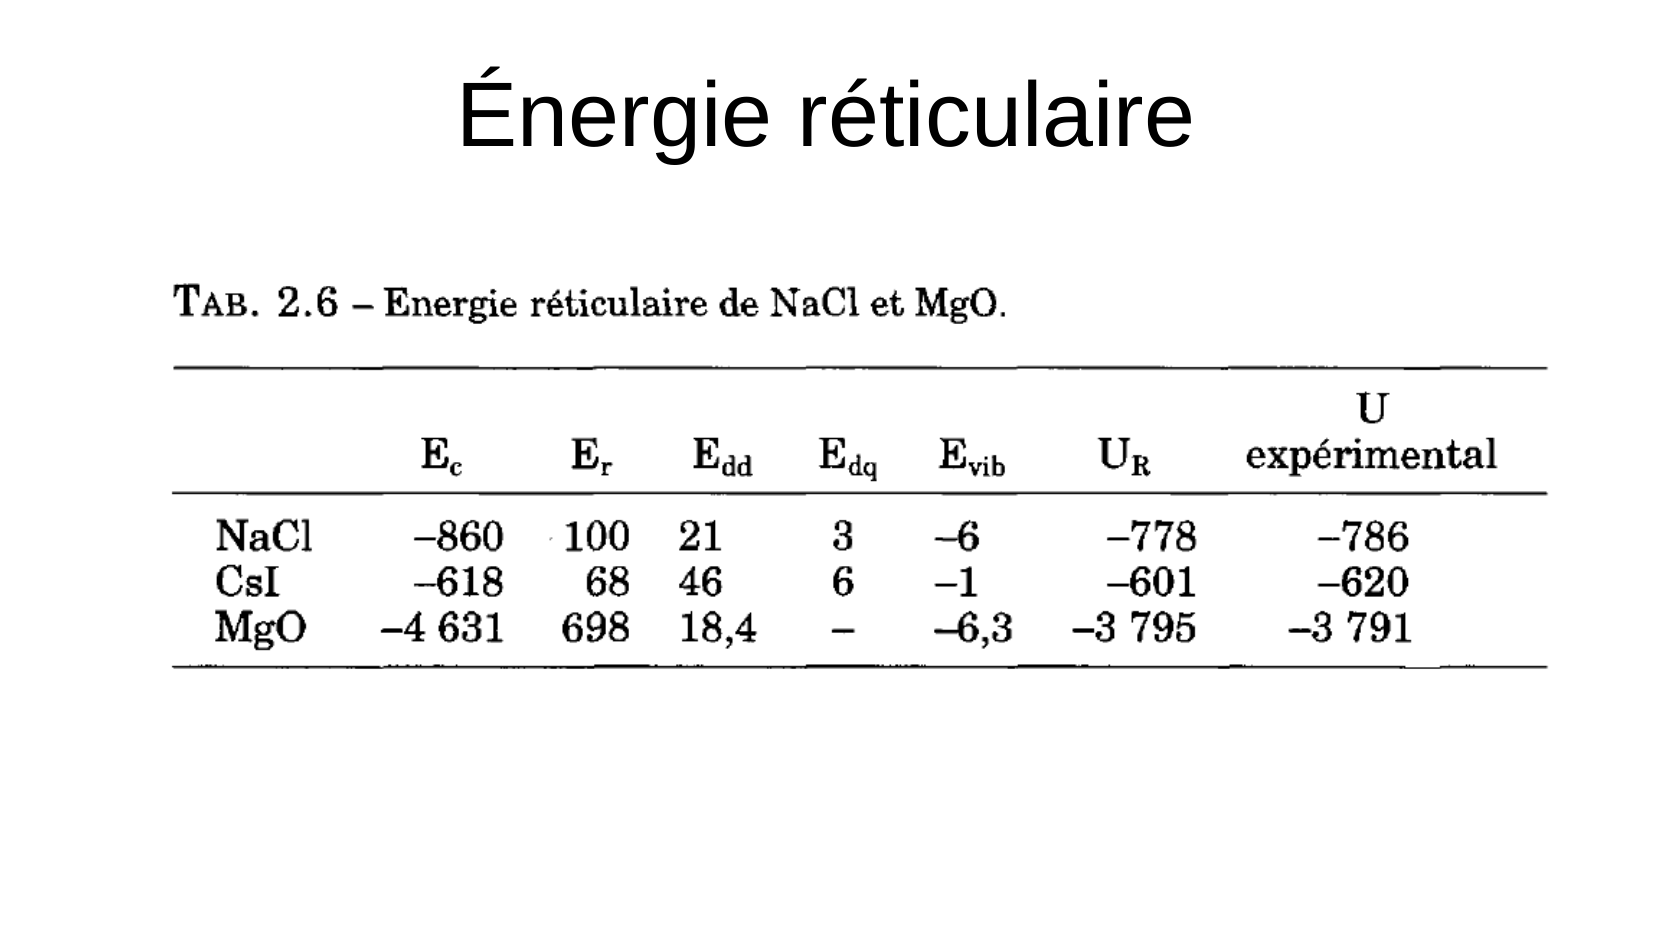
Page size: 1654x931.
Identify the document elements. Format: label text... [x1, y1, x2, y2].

picture [106, 259, 1605, 721]
title Énergie réticulaire [82, 37, 1571, 193]
